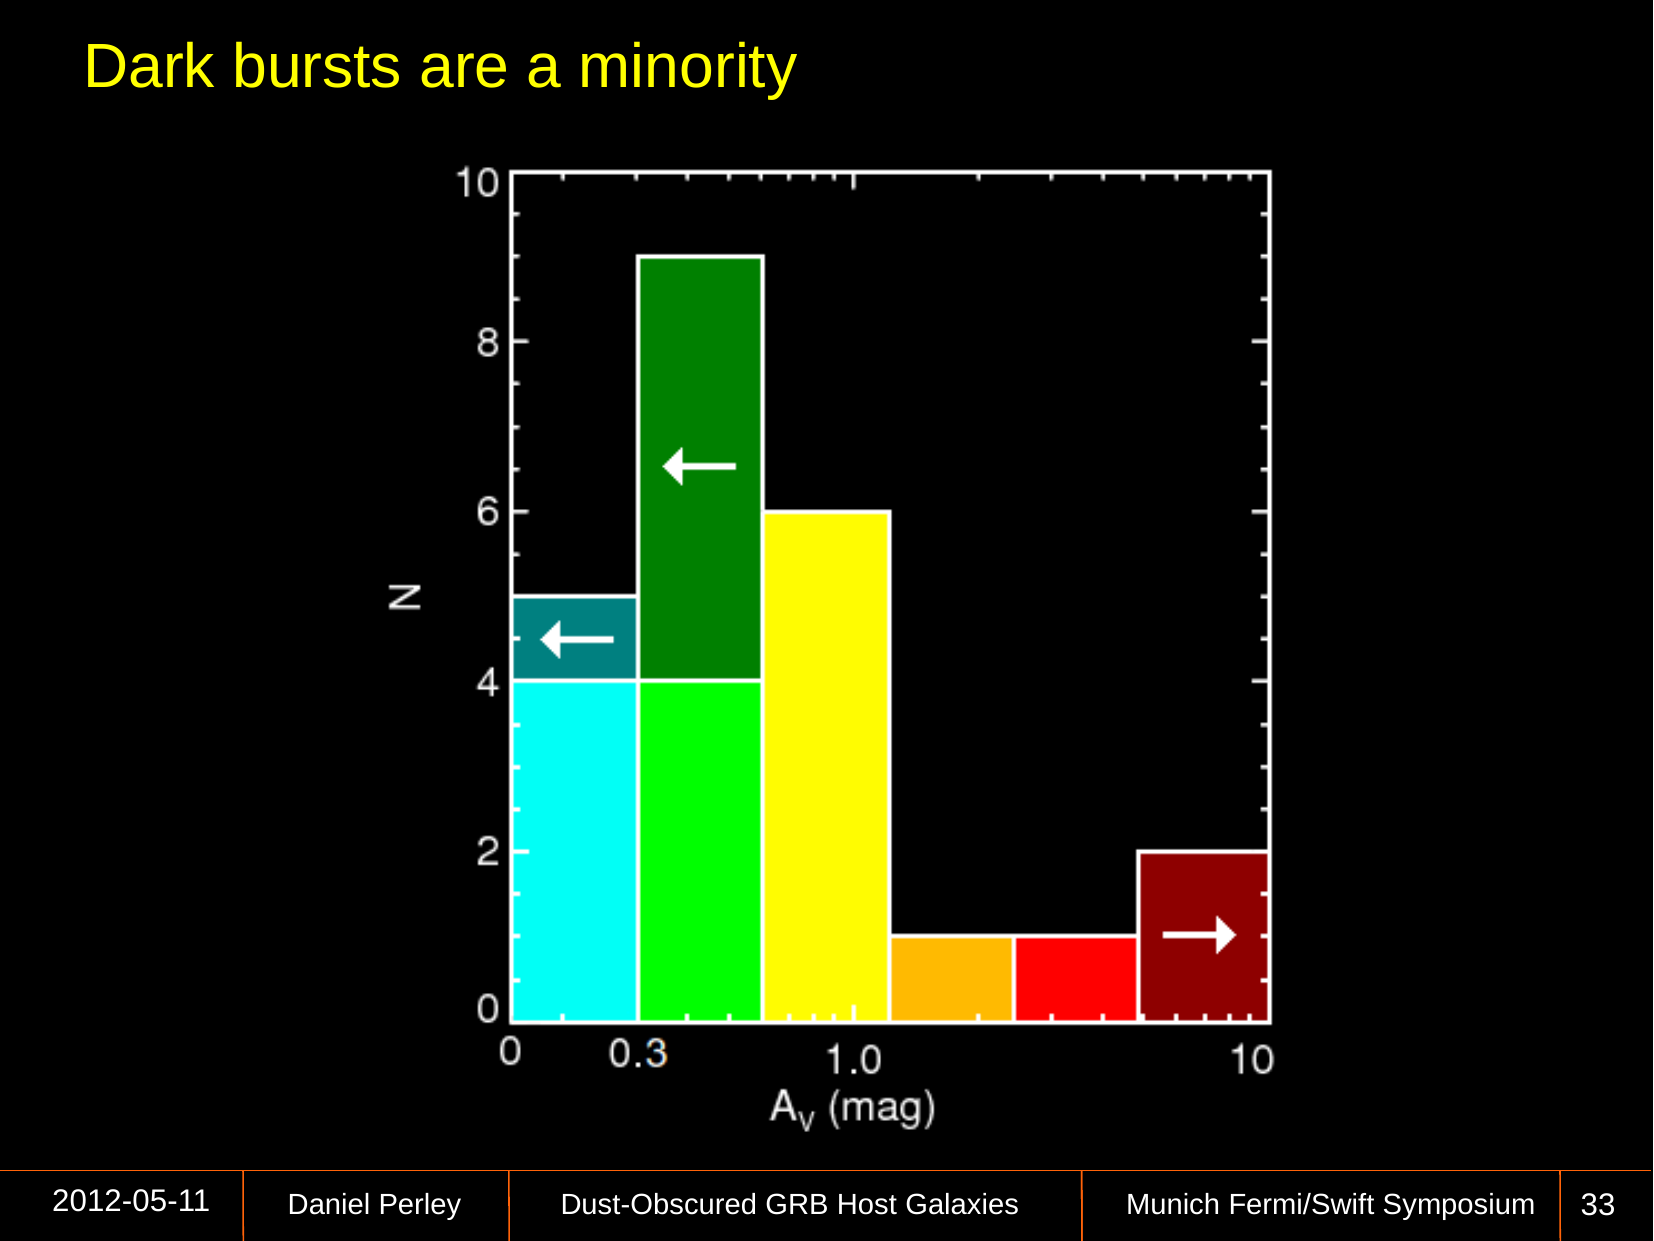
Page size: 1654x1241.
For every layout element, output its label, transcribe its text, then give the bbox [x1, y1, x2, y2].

picture [363, 155, 1328, 1153]
title Dark bursts are a minority [83, 25, 1573, 107]
